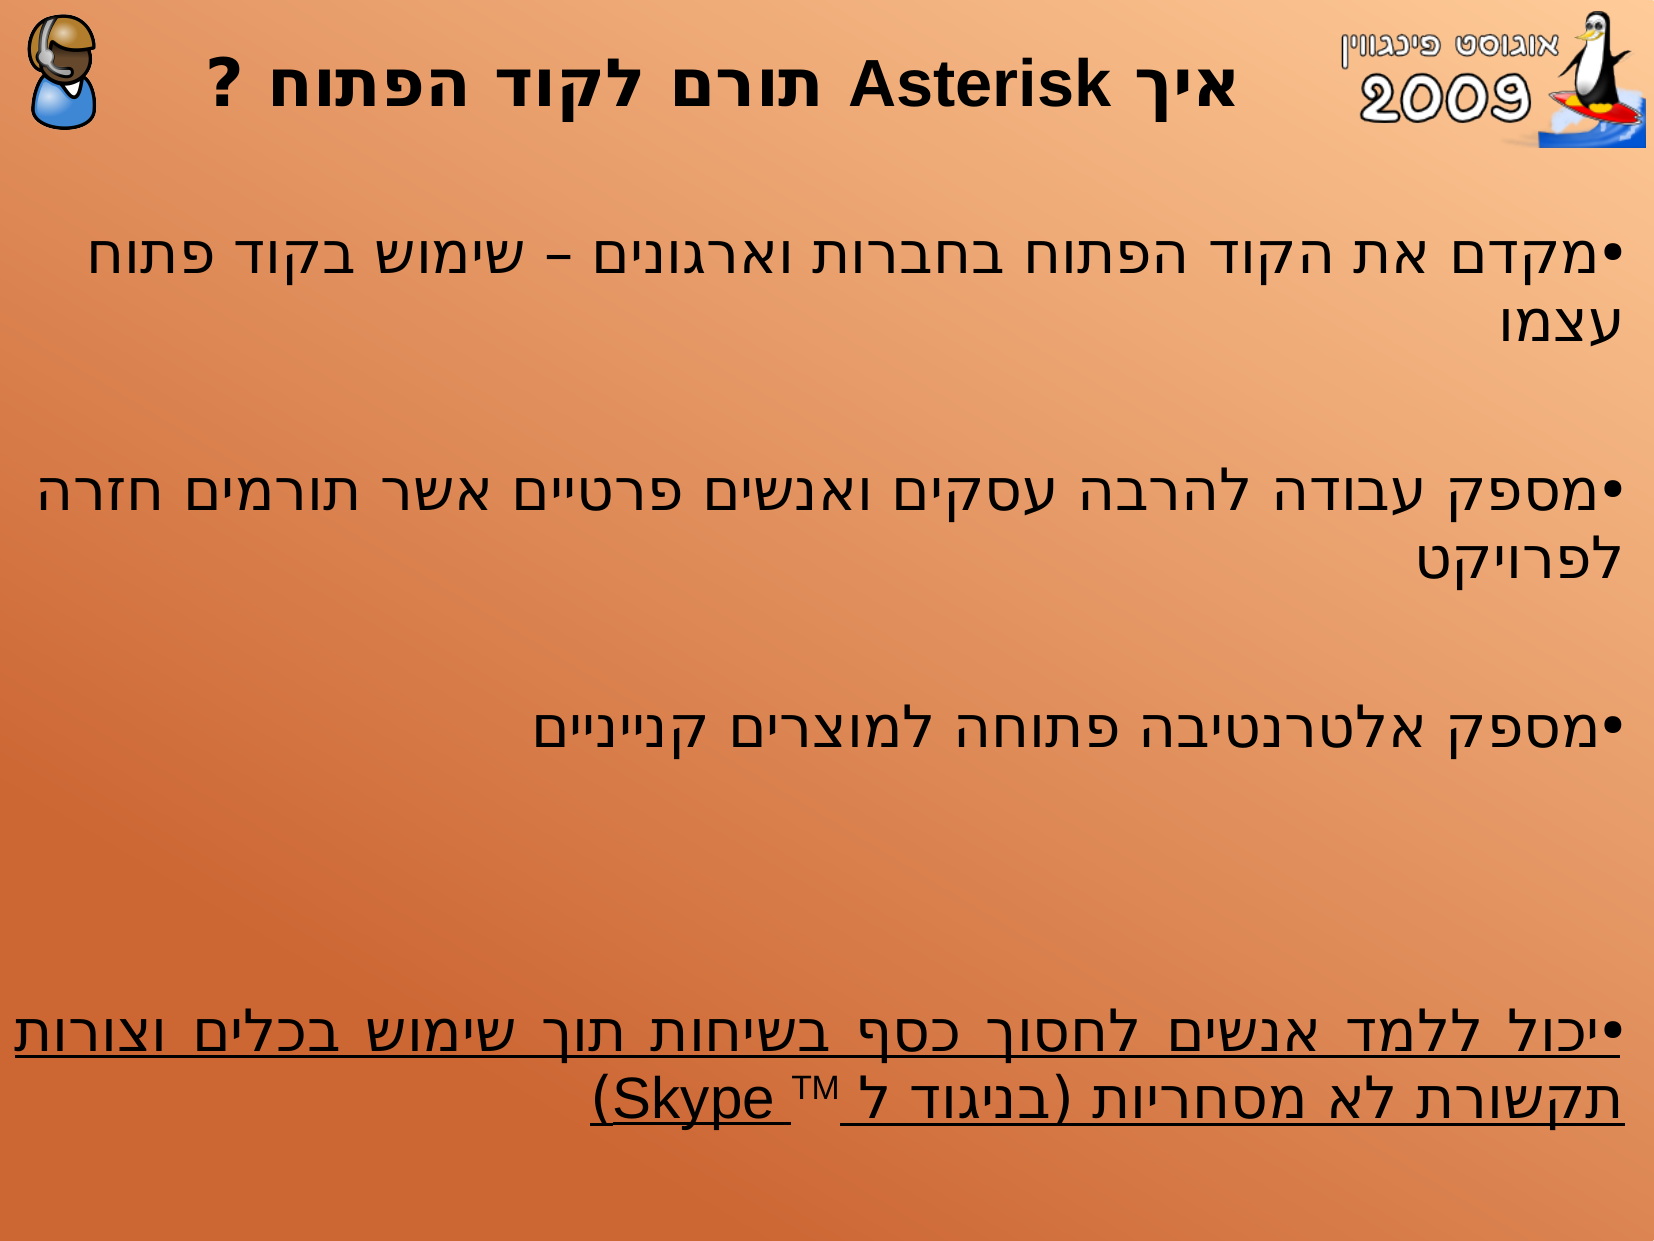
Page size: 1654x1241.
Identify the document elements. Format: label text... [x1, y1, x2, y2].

text_box מקדם את הקוד הפתוח בחברות וארגונים – שימוש בקוד פתוח עצמו מספק עבודה להרבה עסקים ואנשים פרטיים אשר תורמים חזרה לפרויקט מספק אלטרנטיבה פתוחה למוצרים קנייניים יכול ללמד אנשים לחסוך כסף בשיחות תוך שימוש בכלים וצורות תקשורת לא מסחריות (בניגוד ל Skype TM) [0, 212, 1640, 1142]
text_box איך Asterisk תורם לקוד הפתוח ? [118, 37, 1329, 130]
picture [1327, 11, 1646, 148]
picture [2, 11, 122, 131]
